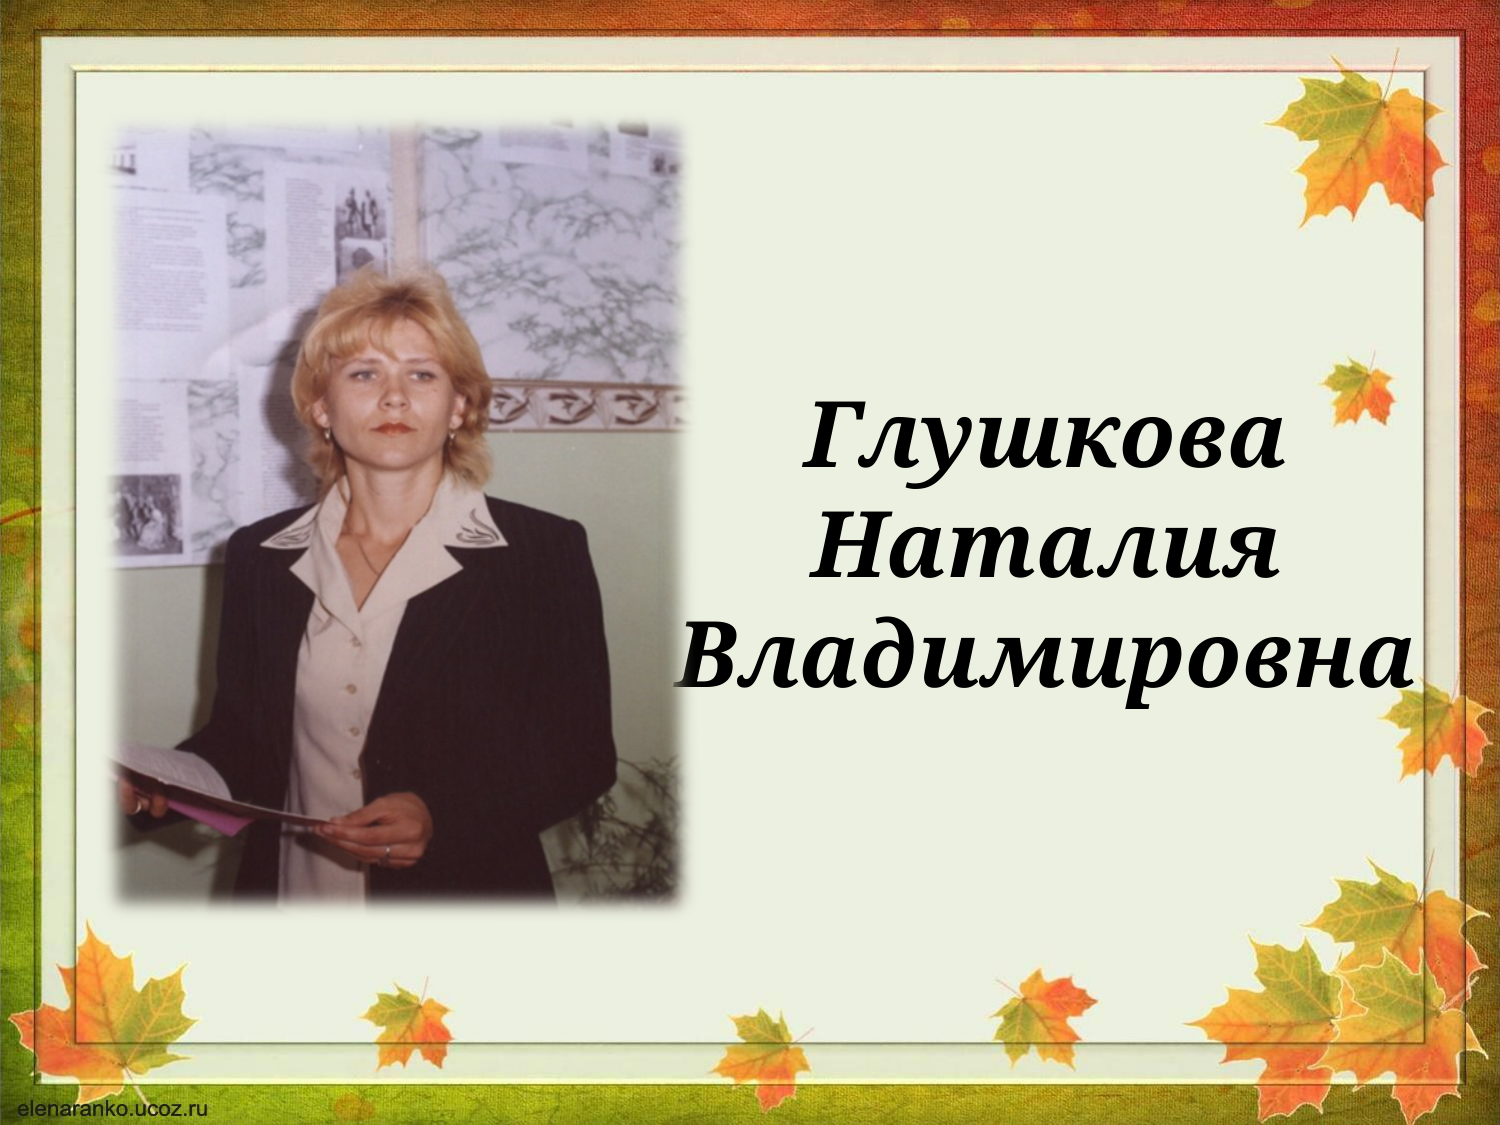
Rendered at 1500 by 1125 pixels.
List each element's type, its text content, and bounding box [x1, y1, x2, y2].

title Глушкова Наталия Владимировна [656, 117, 1437, 966]
picture [0, 0, 1500, 1125]
text_box [93, 105, 704, 927]
